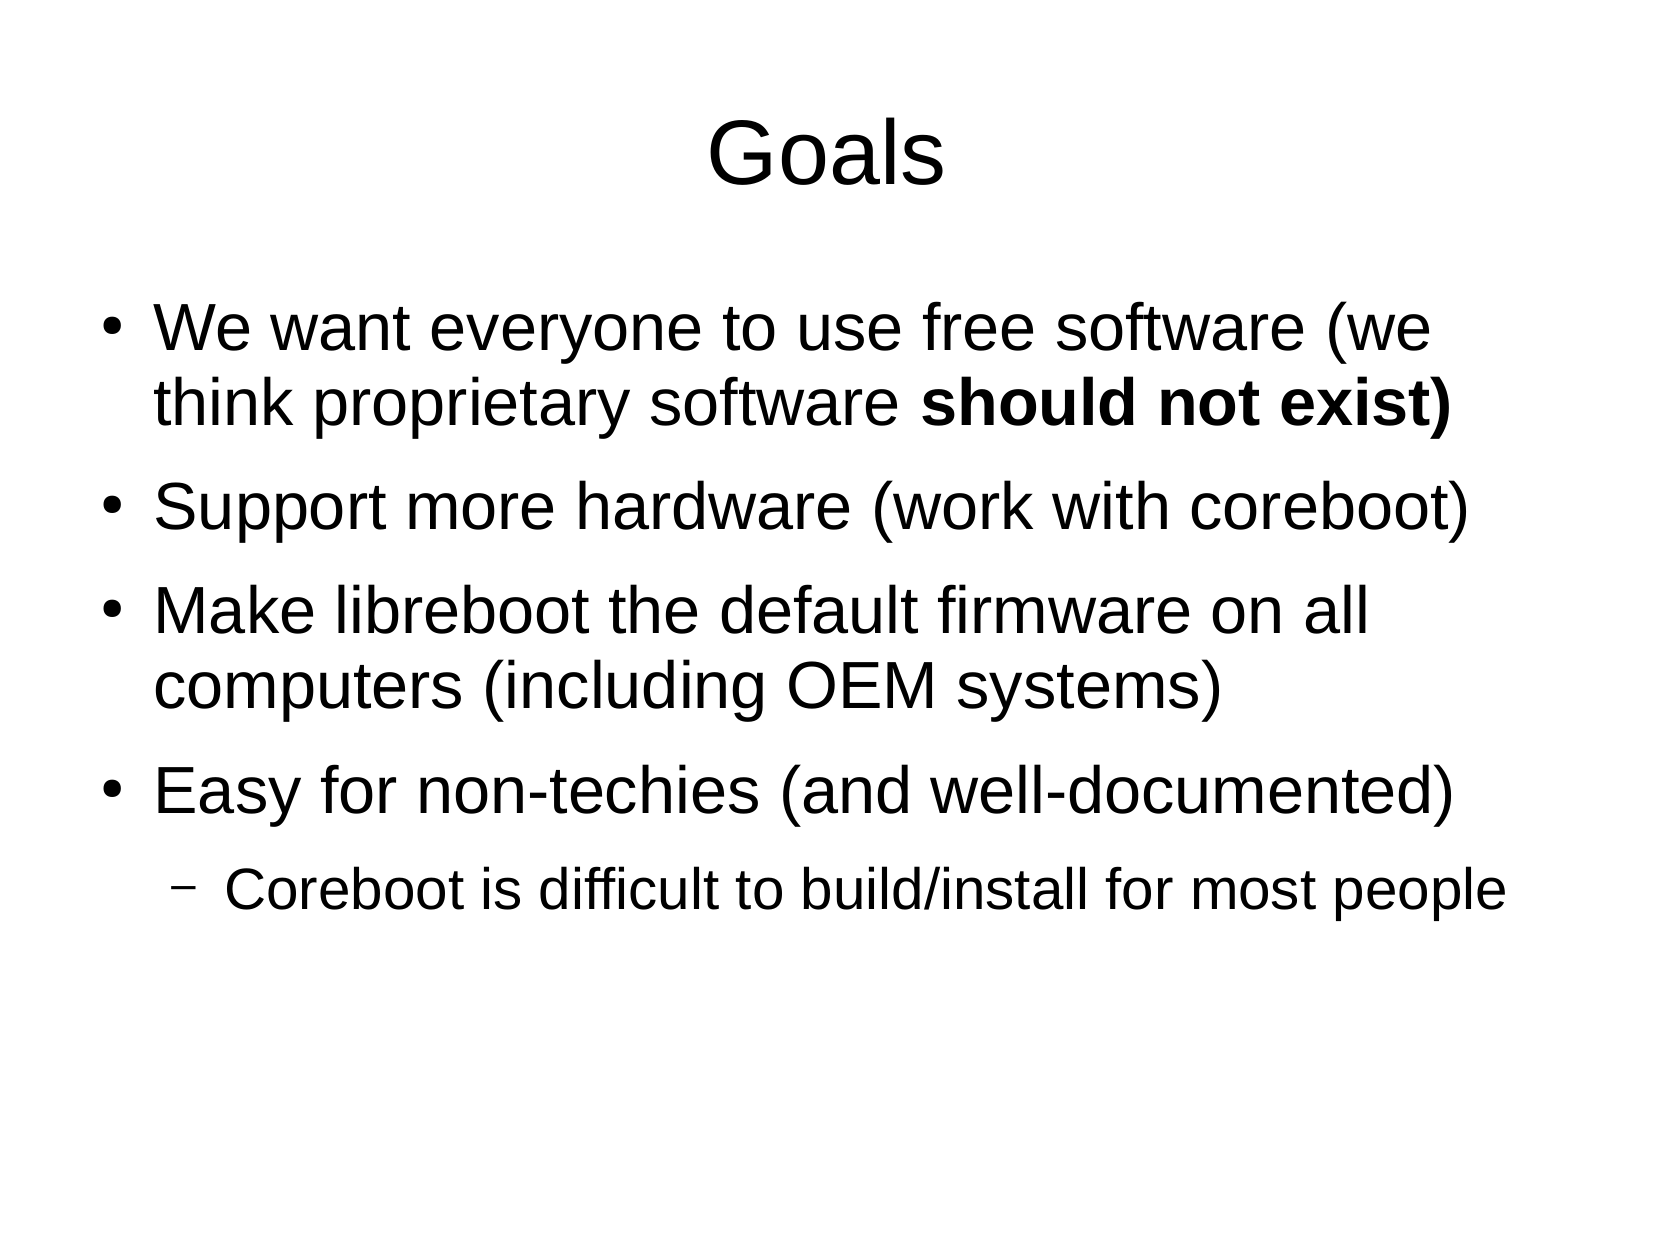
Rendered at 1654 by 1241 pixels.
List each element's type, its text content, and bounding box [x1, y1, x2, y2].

title Goals [82, 49, 1571, 257]
list We want everyone to use free software (we think proprietary software should not exist) Support more hardware (work with coreboot) Make libreboot the default firmware on all computers (including OEM systems) Easy for non-techies (and well-documented) Coreboot is difficult to build/install for most people [82, 290, 1571, 1010]
